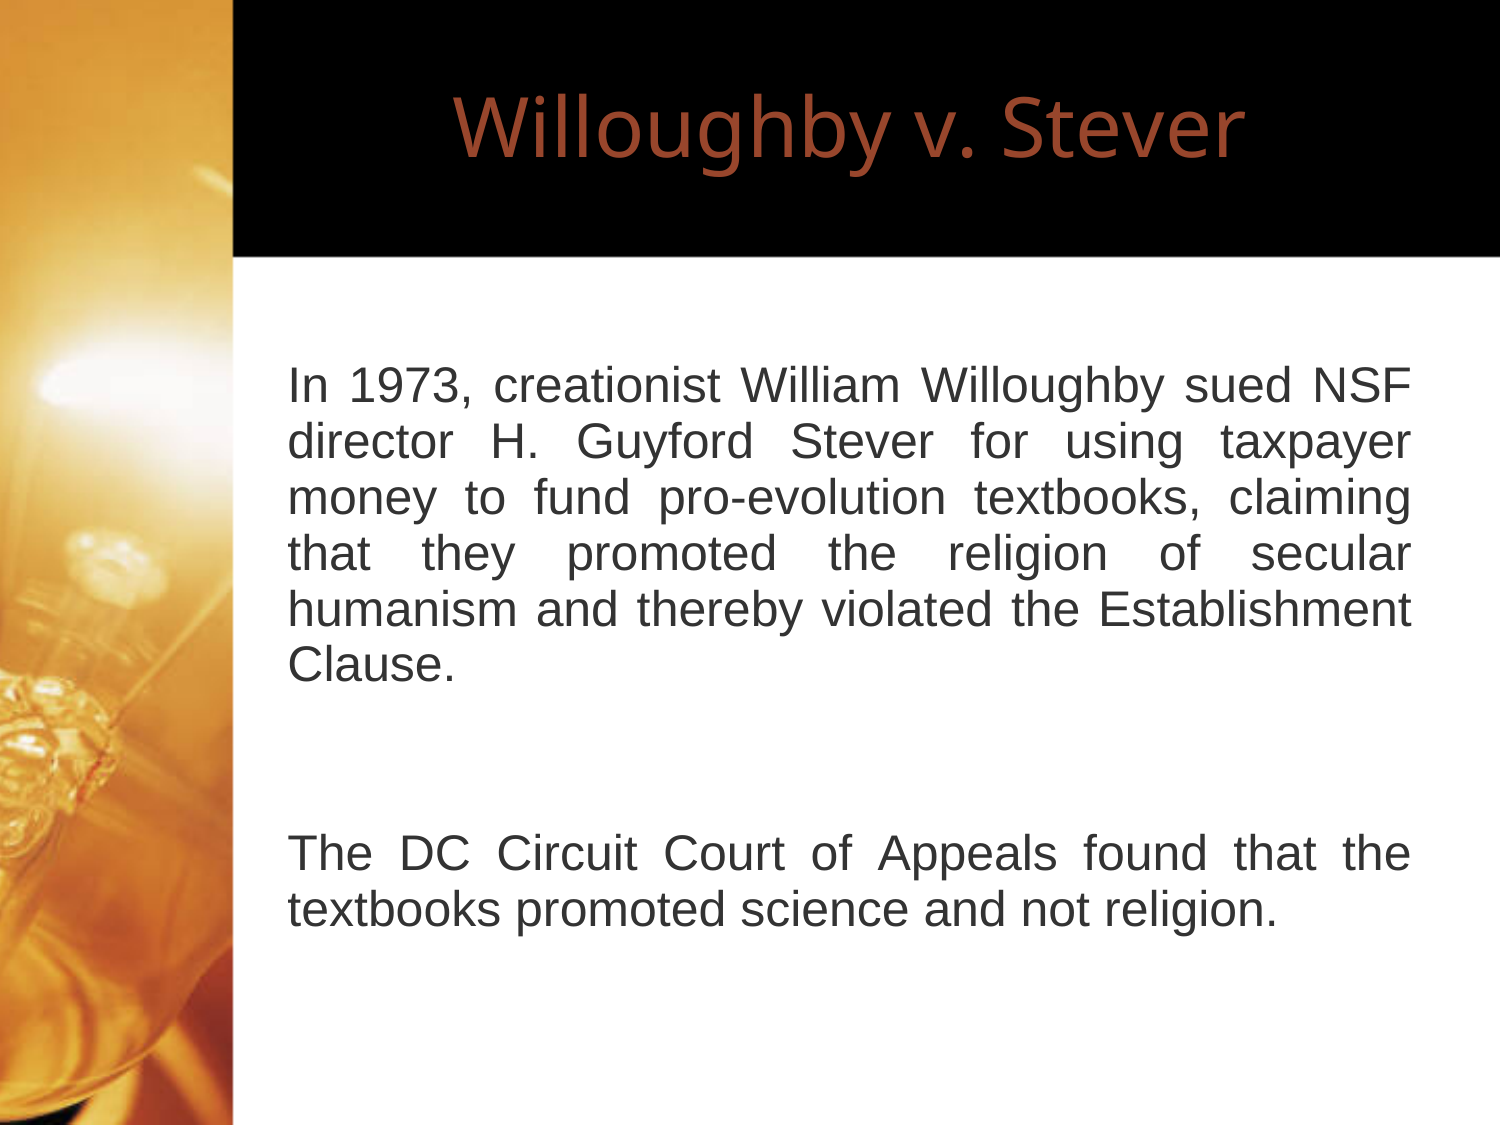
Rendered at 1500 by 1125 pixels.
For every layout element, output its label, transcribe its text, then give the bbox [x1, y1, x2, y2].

picture [0, 0, 1500, 1125]
text_box The DC Circuit Court of Appeals found that the textbooks promoted science and not religion. [287, 787, 1413, 976]
subtitle In 1973, creationist William Willoughby sued NSF director H. Guyford Stever for using taxpayer money to fund pro-evolution textbooks, claiming that they promoted the religion of secular humanism and thereby violated the Establishment Clause. [287, 337, 1413, 713]
title Willoughby v. Stever [287, 17, 1413, 233]
